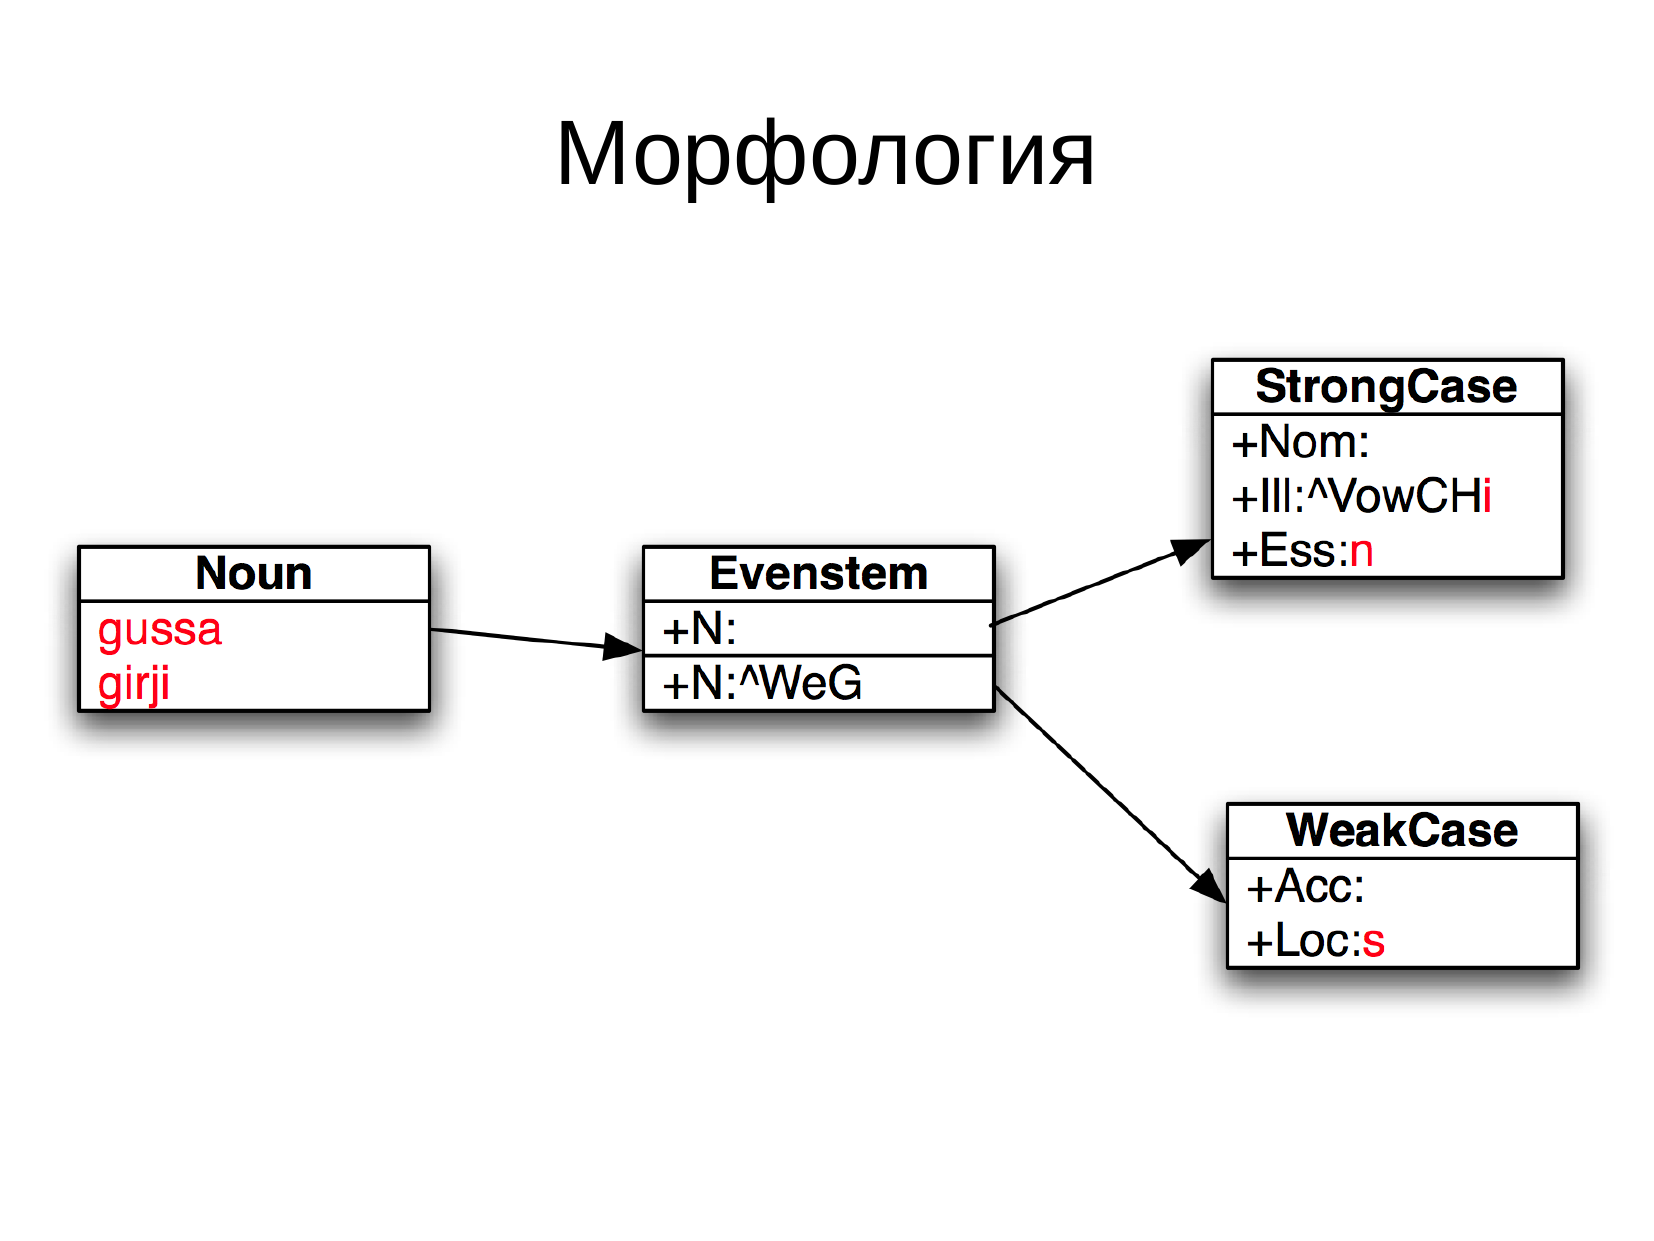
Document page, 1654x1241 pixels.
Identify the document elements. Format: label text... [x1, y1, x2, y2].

title Морфология [82, 49, 1571, 257]
picture [1, 297, 1654, 1061]
